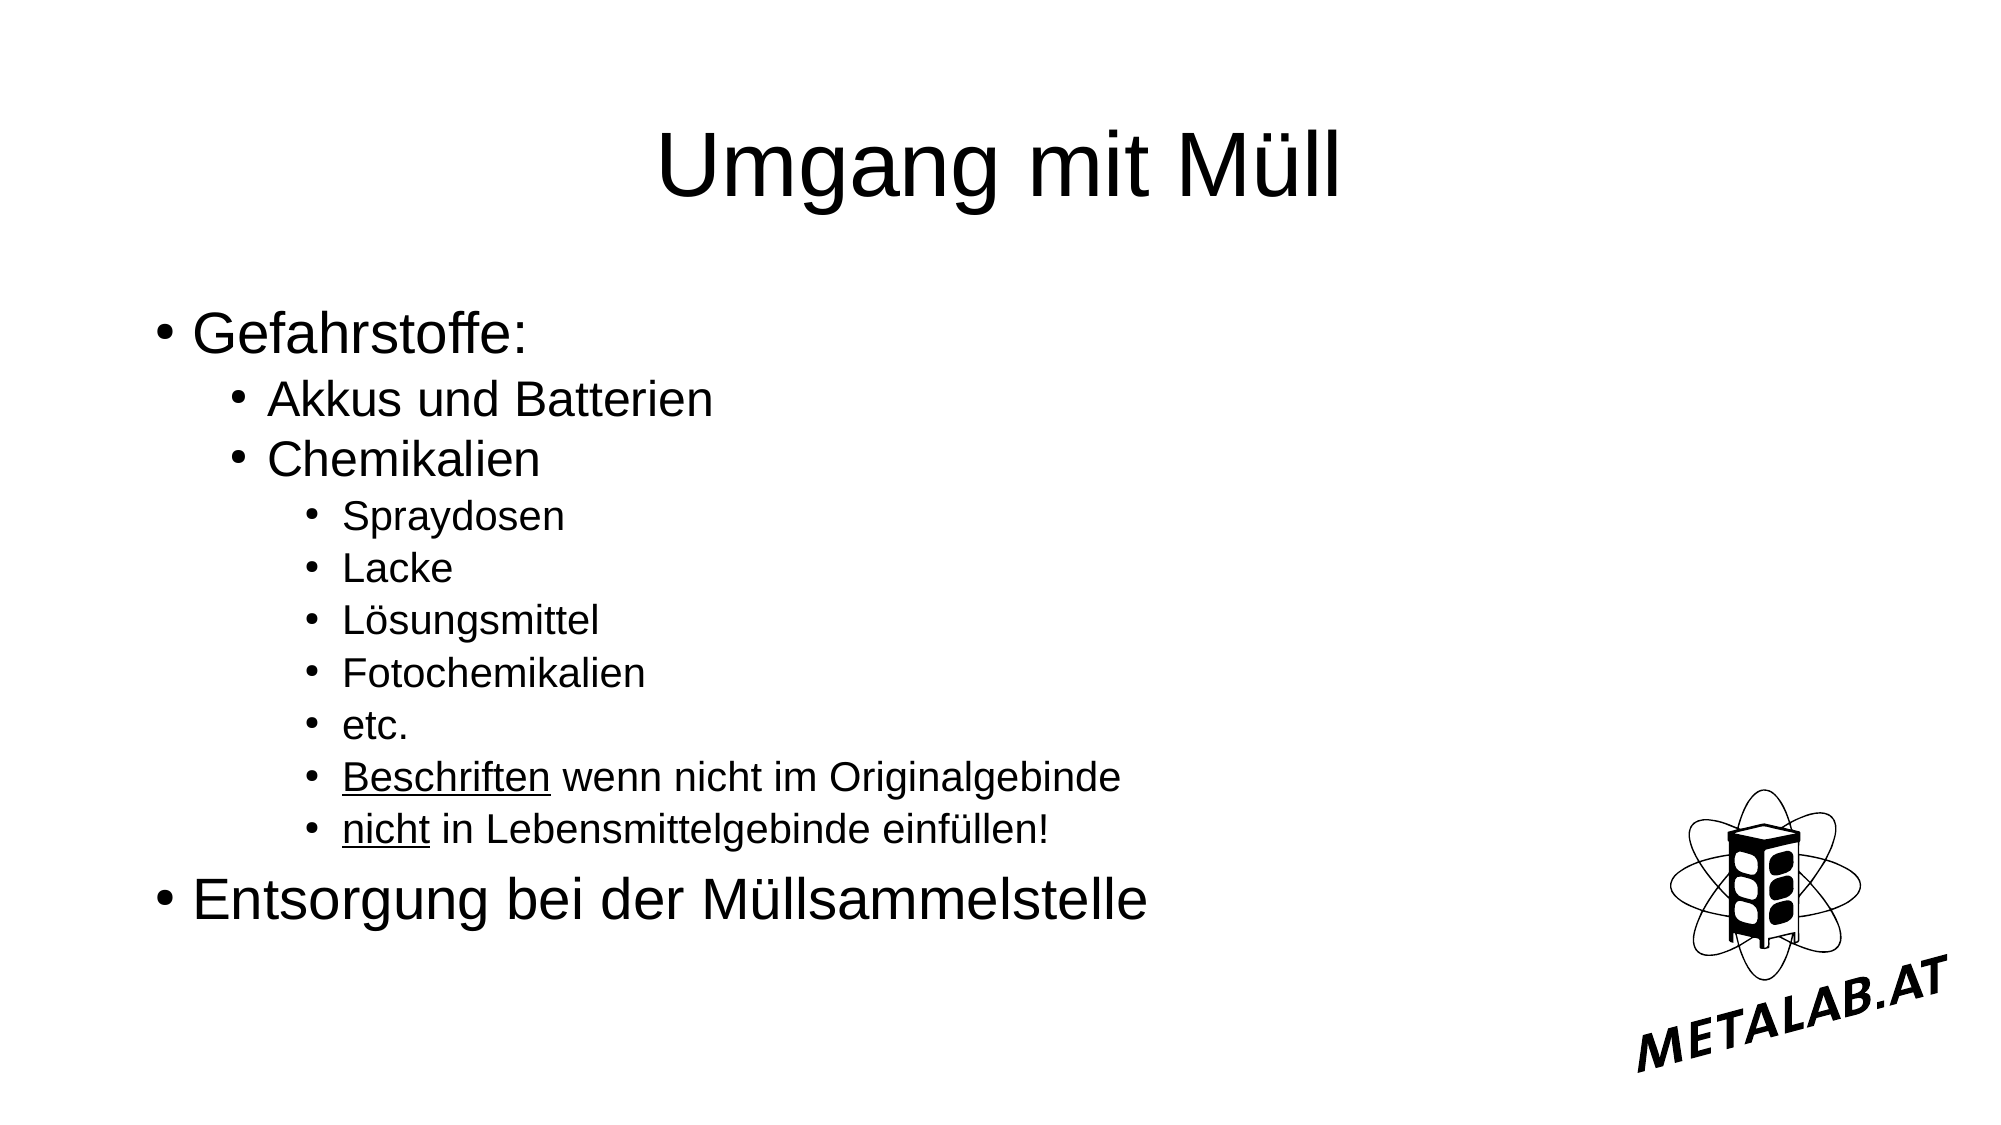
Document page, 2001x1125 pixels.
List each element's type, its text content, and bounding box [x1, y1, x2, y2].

title Umgang mit Müll [137, 59, 1863, 278]
list Gefahrstoffe: Akkus und Batterien Chemikalien Spraydosen Lacke Lösungsmittel Fotochemikalien etc. Beschriften wenn nicht im Originalgebinde nicht in Lebensmittelgebinde einfüllen! Entsorgung bei der Müllsammelstelle [137, 299, 1863, 1014]
